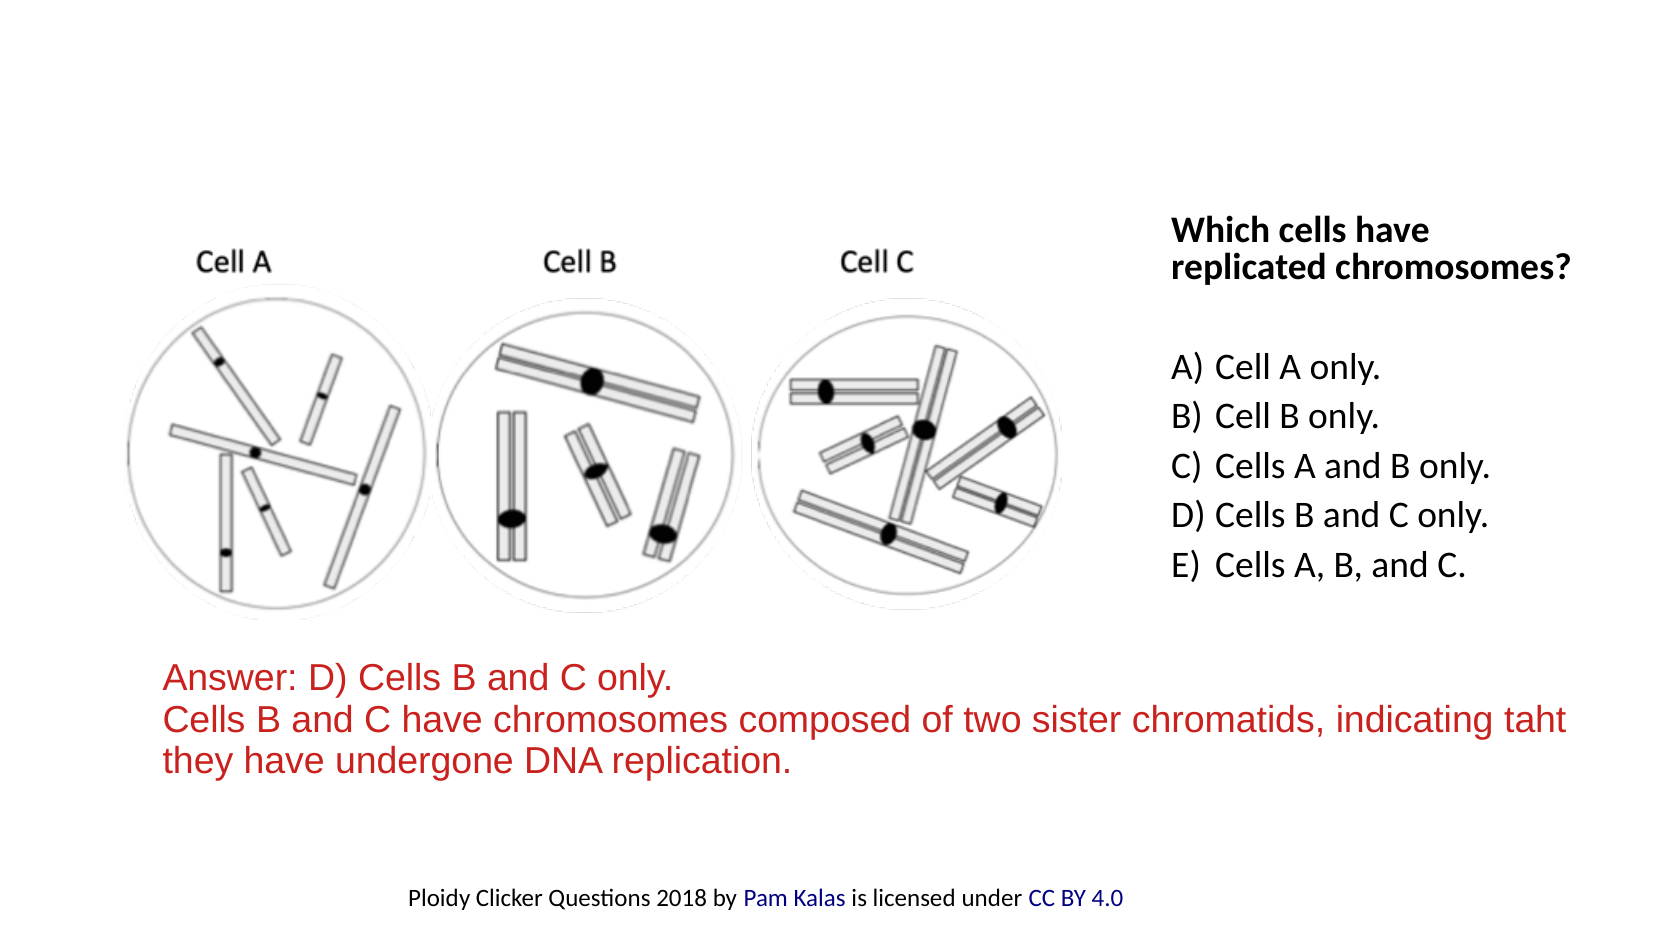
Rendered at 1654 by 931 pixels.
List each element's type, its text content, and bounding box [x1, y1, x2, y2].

picture [123, 233, 1063, 621]
text_box Which cells have replicated chromosomes? Cell A only. Cell B only. Cells A and B only. Cells B and C only. Cells A, B, and C. [1156, 206, 1595, 648]
text_box Answer: D) Cells B and C only. Cells B and C have chromosomes composed of two sister chromatids, indicating taht they have undergone DNA replication. [147, 648, 1625, 874]
text_box Ploidy Clicker Questions 2018 by Pam Kalas is licensed under CC BY 4.0 [393, 879, 1145, 926]
